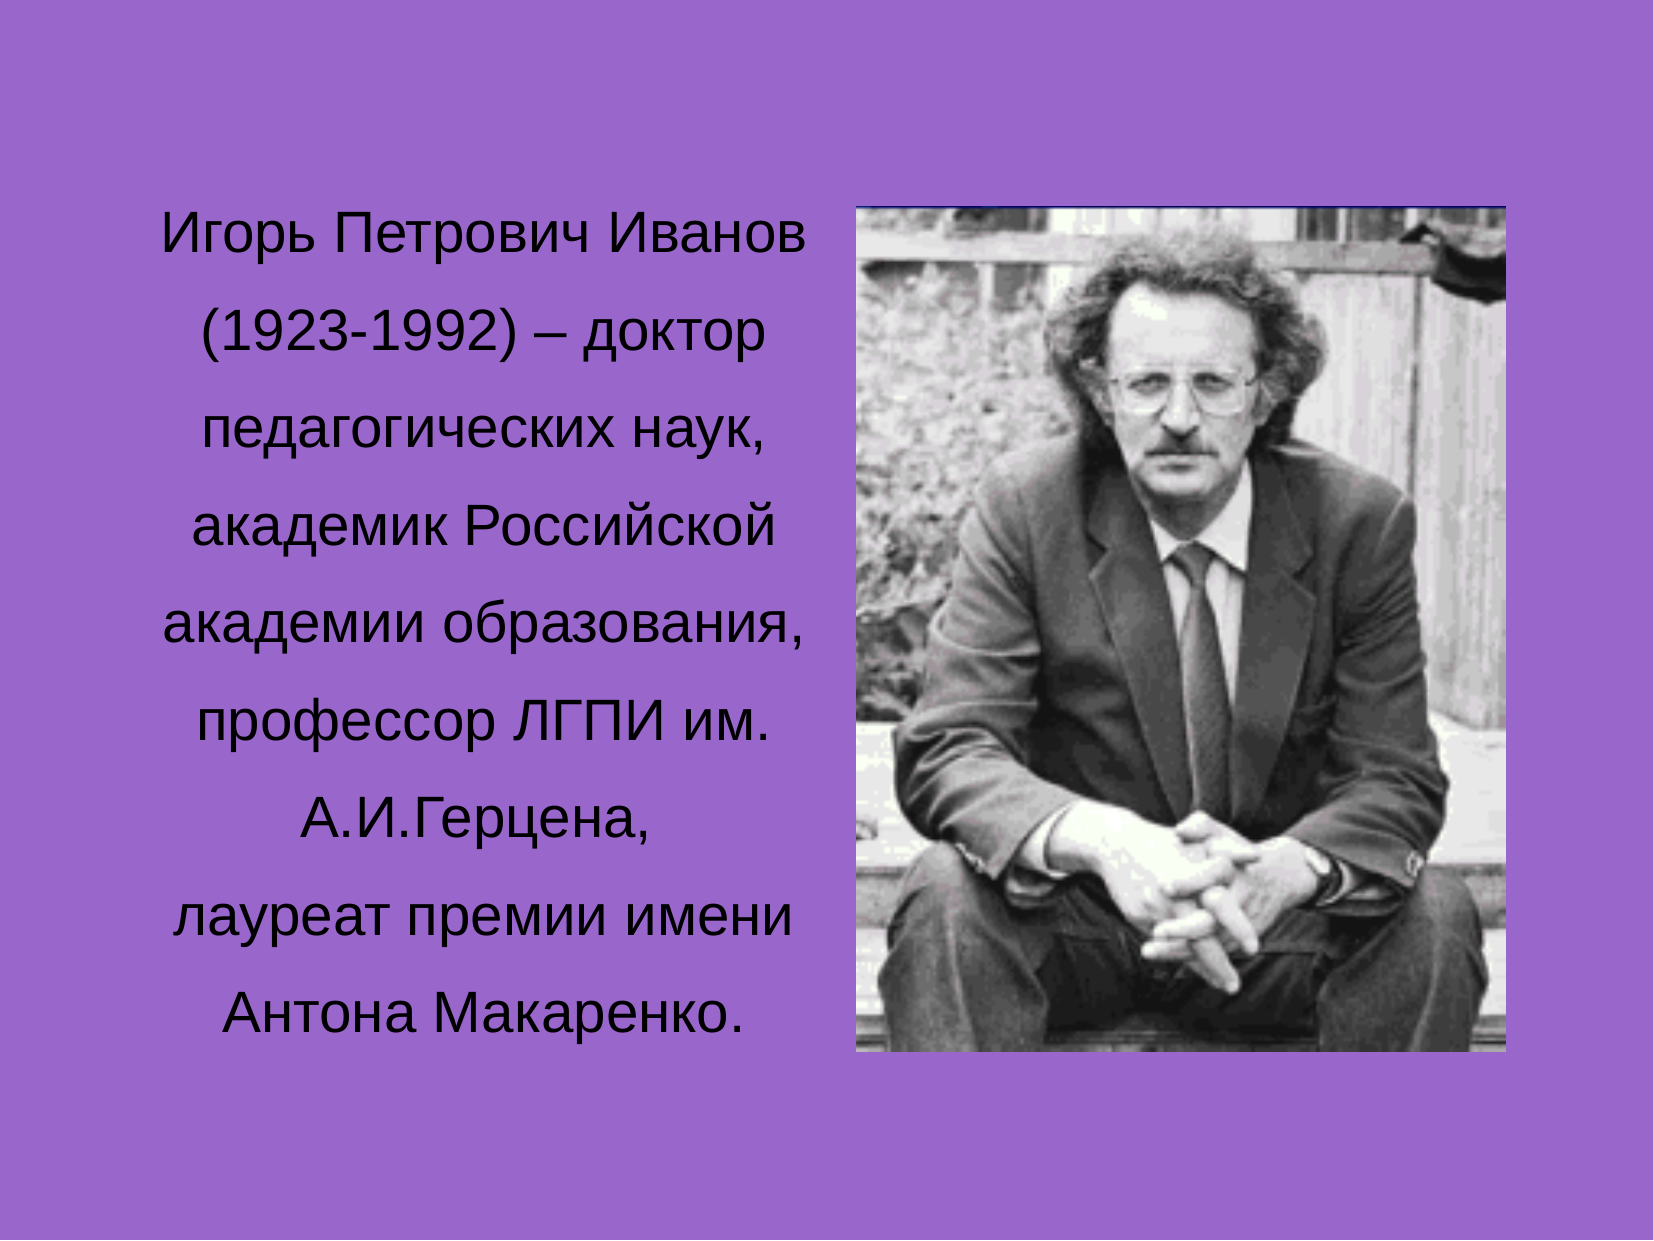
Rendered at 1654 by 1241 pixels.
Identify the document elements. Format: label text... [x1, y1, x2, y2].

text_box Игорь Петрович Иванов (1923-1992) – доктор педагогических наук, академик Российской академии образования, профессор ЛГПИ им. А.И.Герцена, лауреат премии имени Антона Макаренко. [59, 95, 916, 1123]
picture [856, 206, 1506, 1052]
